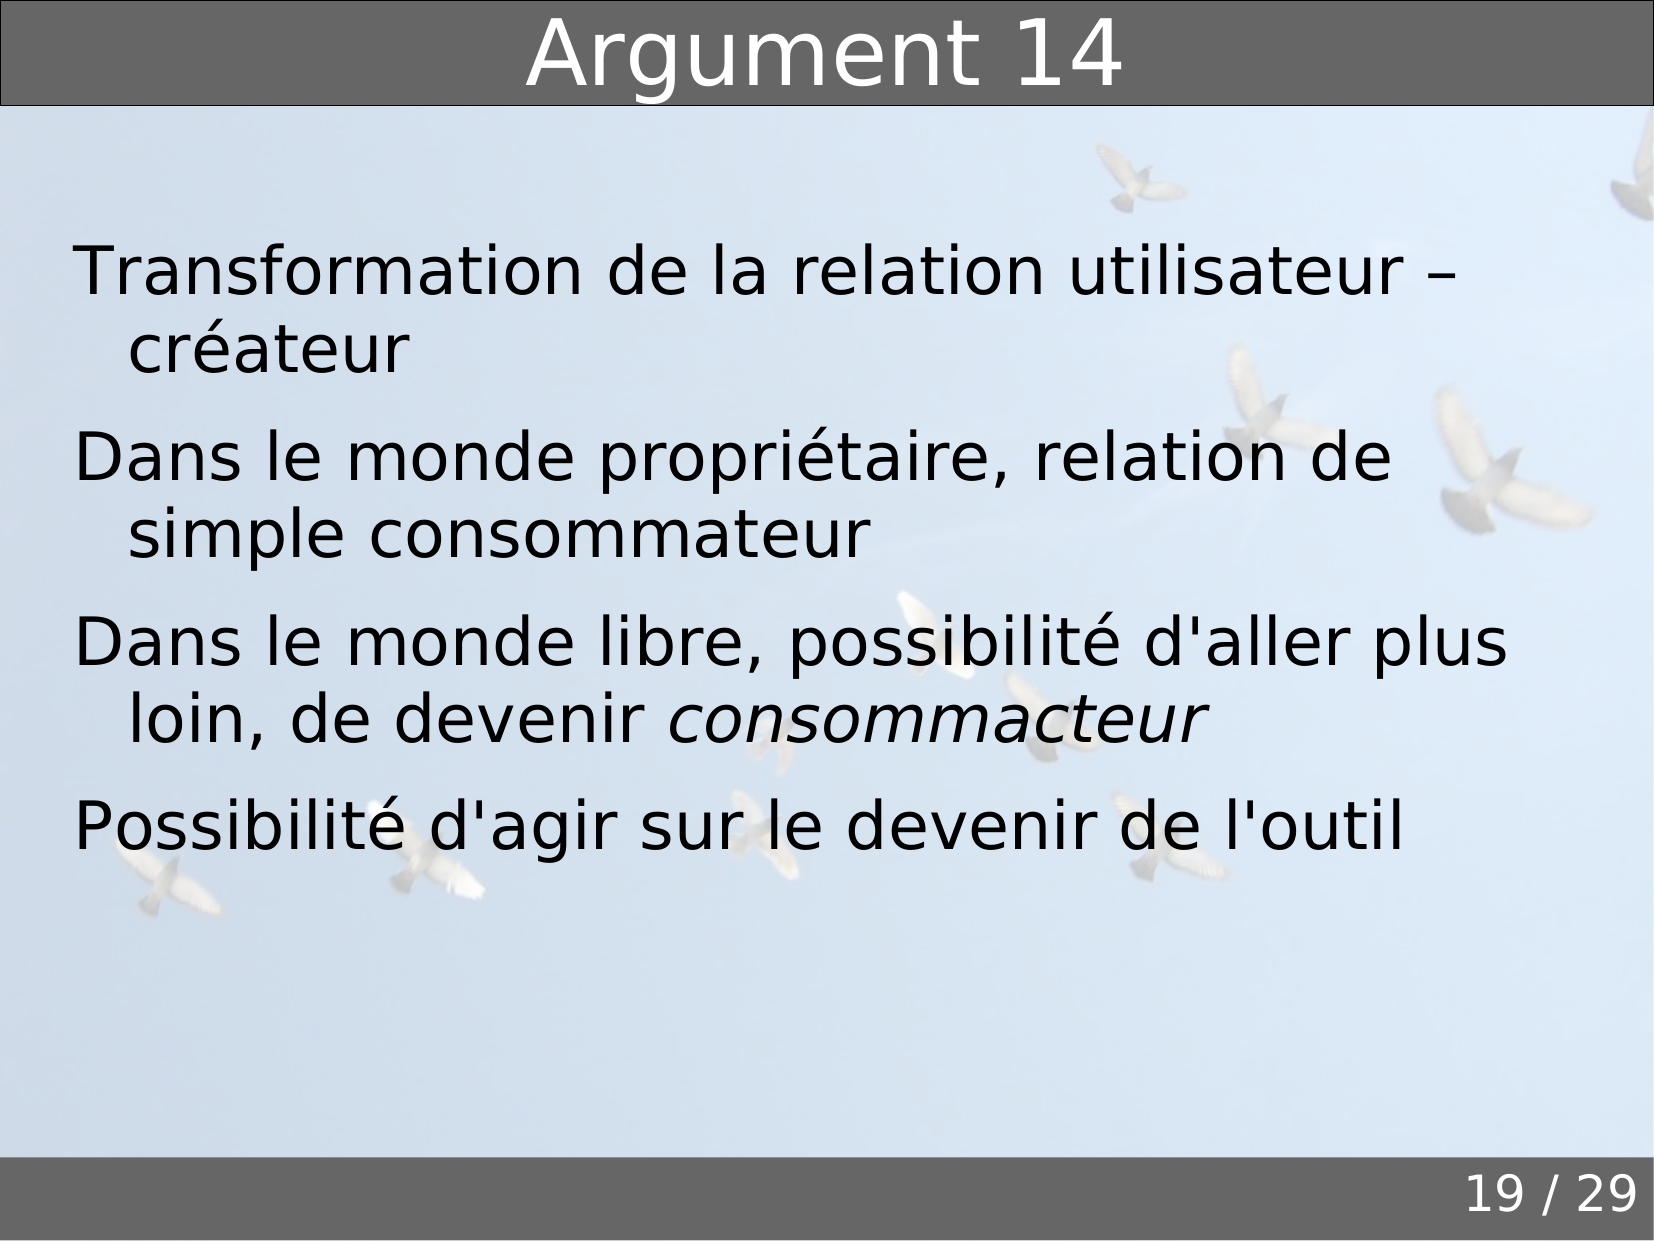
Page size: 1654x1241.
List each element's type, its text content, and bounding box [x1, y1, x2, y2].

list Transformation de la relation utilisateur – créateur Dans le monde propriétaire, relation de simple consommateur Dans le monde libre, possibilité d'aller plus loin, de devenir consommacteur Possibilité d'agir sur le devenir de l'outil [56, 232, 1595, 1037]
title Argument 14 [0, 0, 1654, 108]
